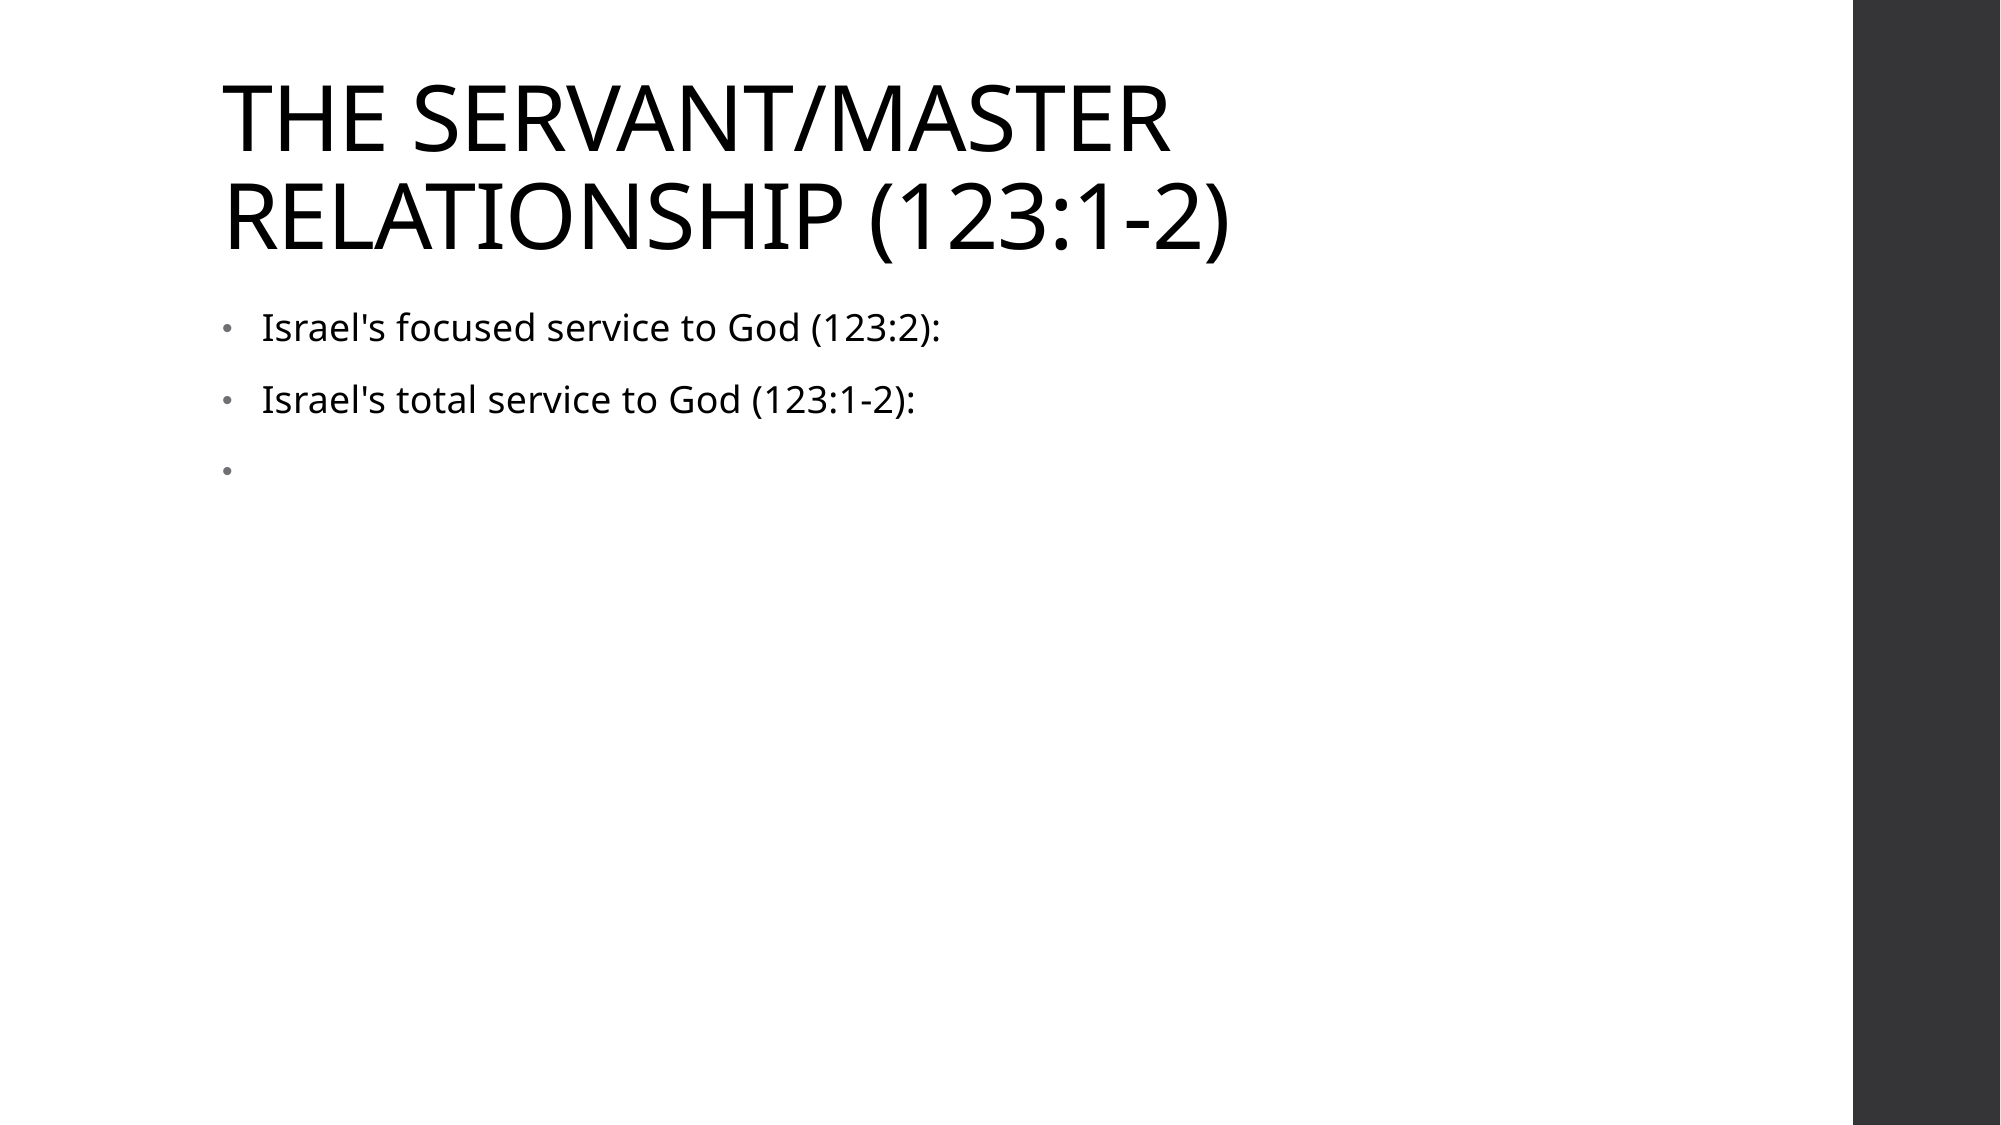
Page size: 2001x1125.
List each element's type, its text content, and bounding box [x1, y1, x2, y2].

title THE SERVANT/MASTER RELATIONSHIP (123:1-2) [206, 60, 1797, 278]
list Israel's focused service to God (123:2): Israel's total service to God (123:1-2): [206, 299, 1617, 1014]
